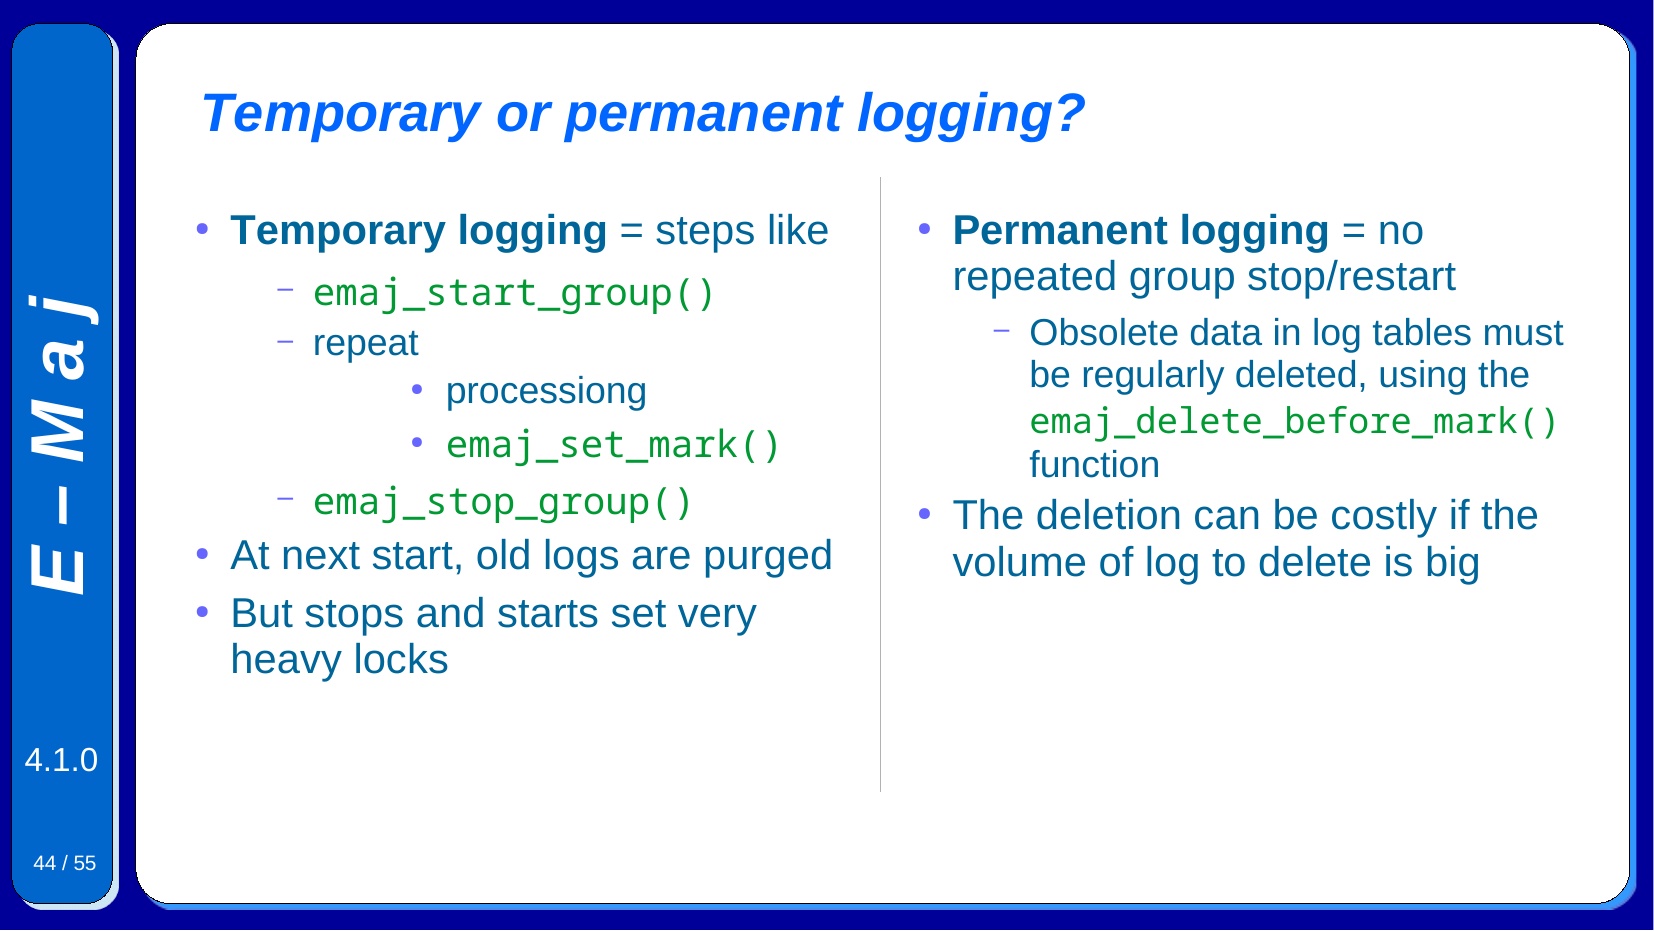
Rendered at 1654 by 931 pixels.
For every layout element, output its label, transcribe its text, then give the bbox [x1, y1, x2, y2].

list Temporary logging = steps like emaj_start_group() repeat processiong emaj_set_mark() emaj_stop_group() At next start, old logs are purged But stops and starts set very heavy locks [177, 206, 865, 827]
title Temporary or permanent logging? [200, 34, 1575, 191]
list Permanent logging = no repeated group stop/restart Obsolete data in log tables must be regularly deleted, using the emaj_delete_before_mark() function The deletion can be costly if the volume of log to delete is big [899, 206, 1588, 827]
